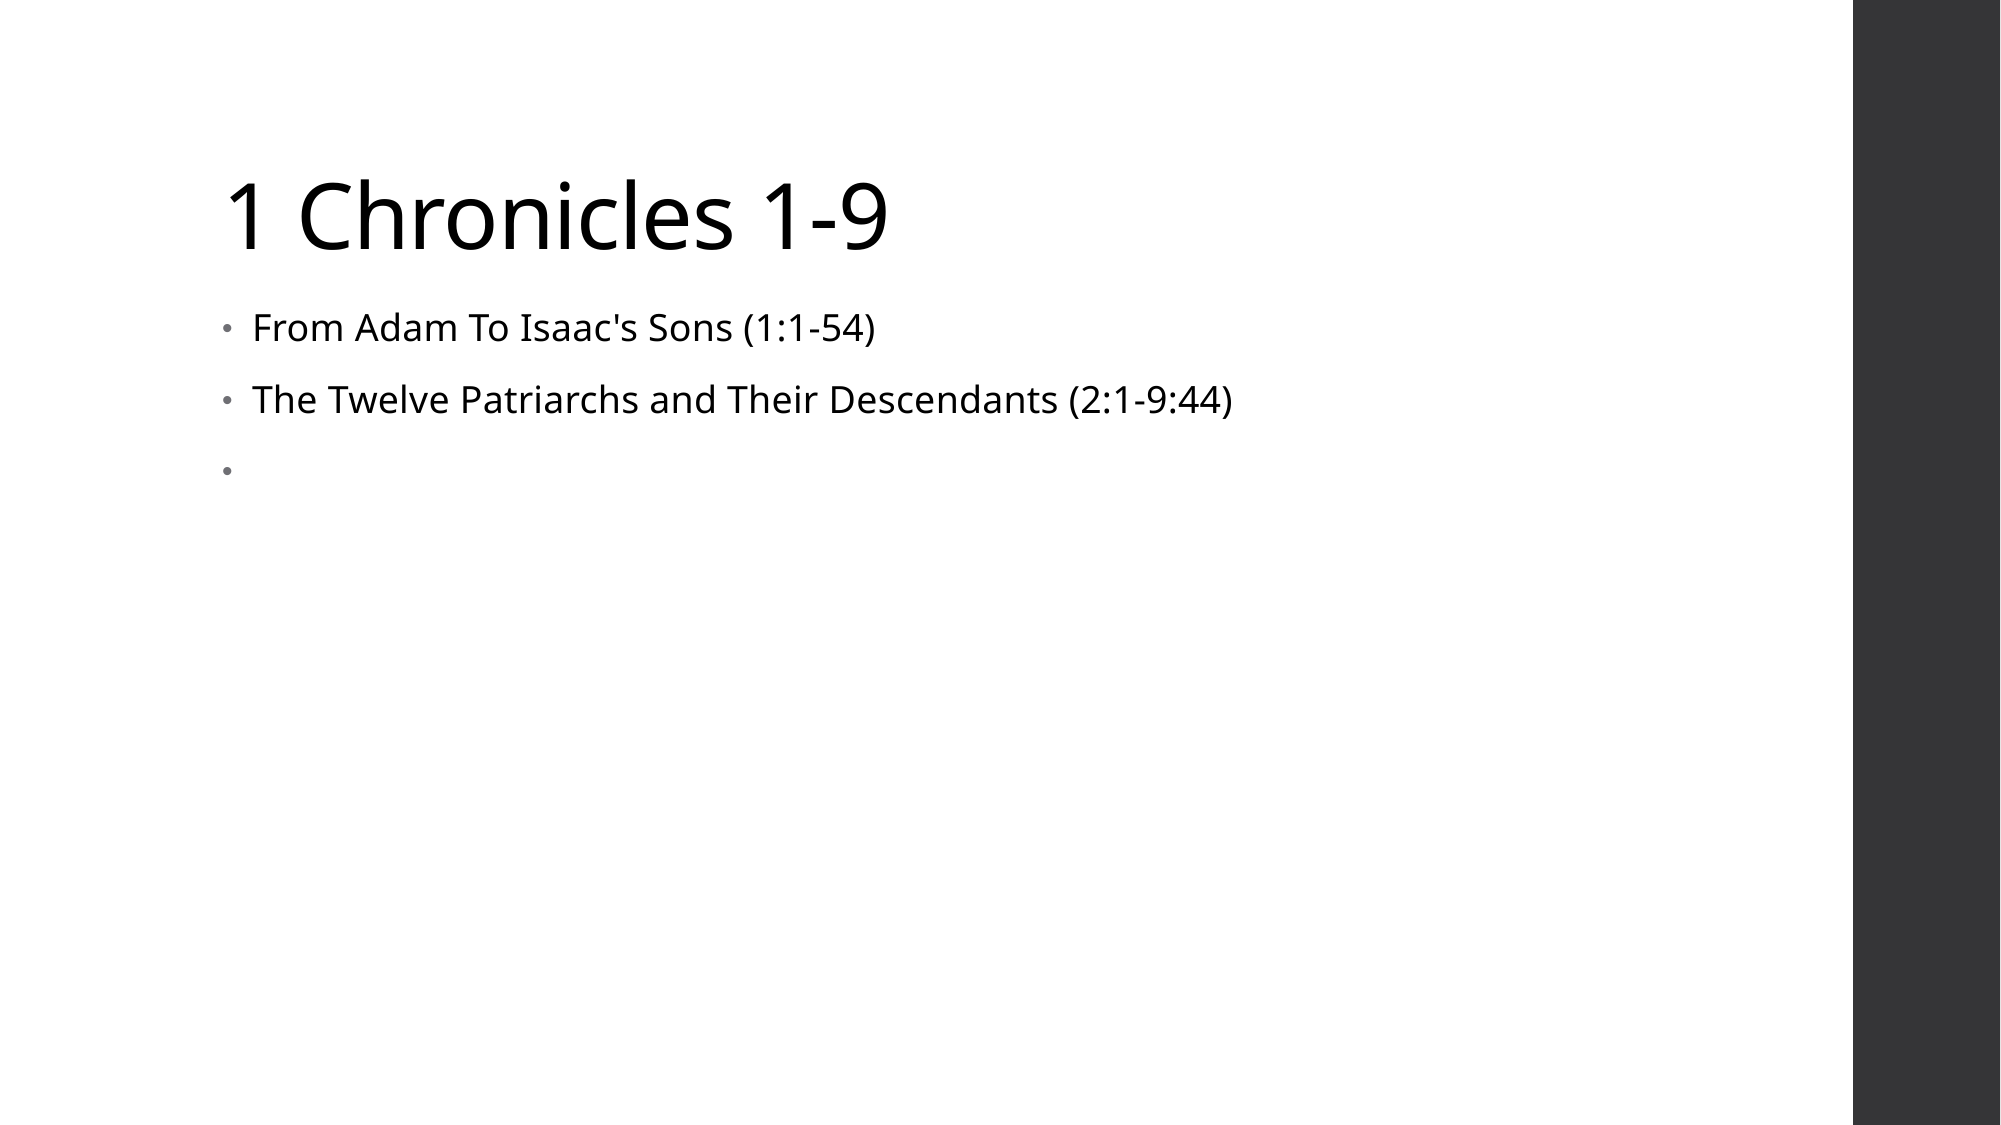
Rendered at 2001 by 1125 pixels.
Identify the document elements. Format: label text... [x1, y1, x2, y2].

list From Adam To Isaac's Sons (1:1-54) The Twelve Patriarchs and Their Descendants (2:1-9:44) [206, 299, 1617, 1014]
title 1 Chronicles 1-9 [206, 60, 1797, 278]
